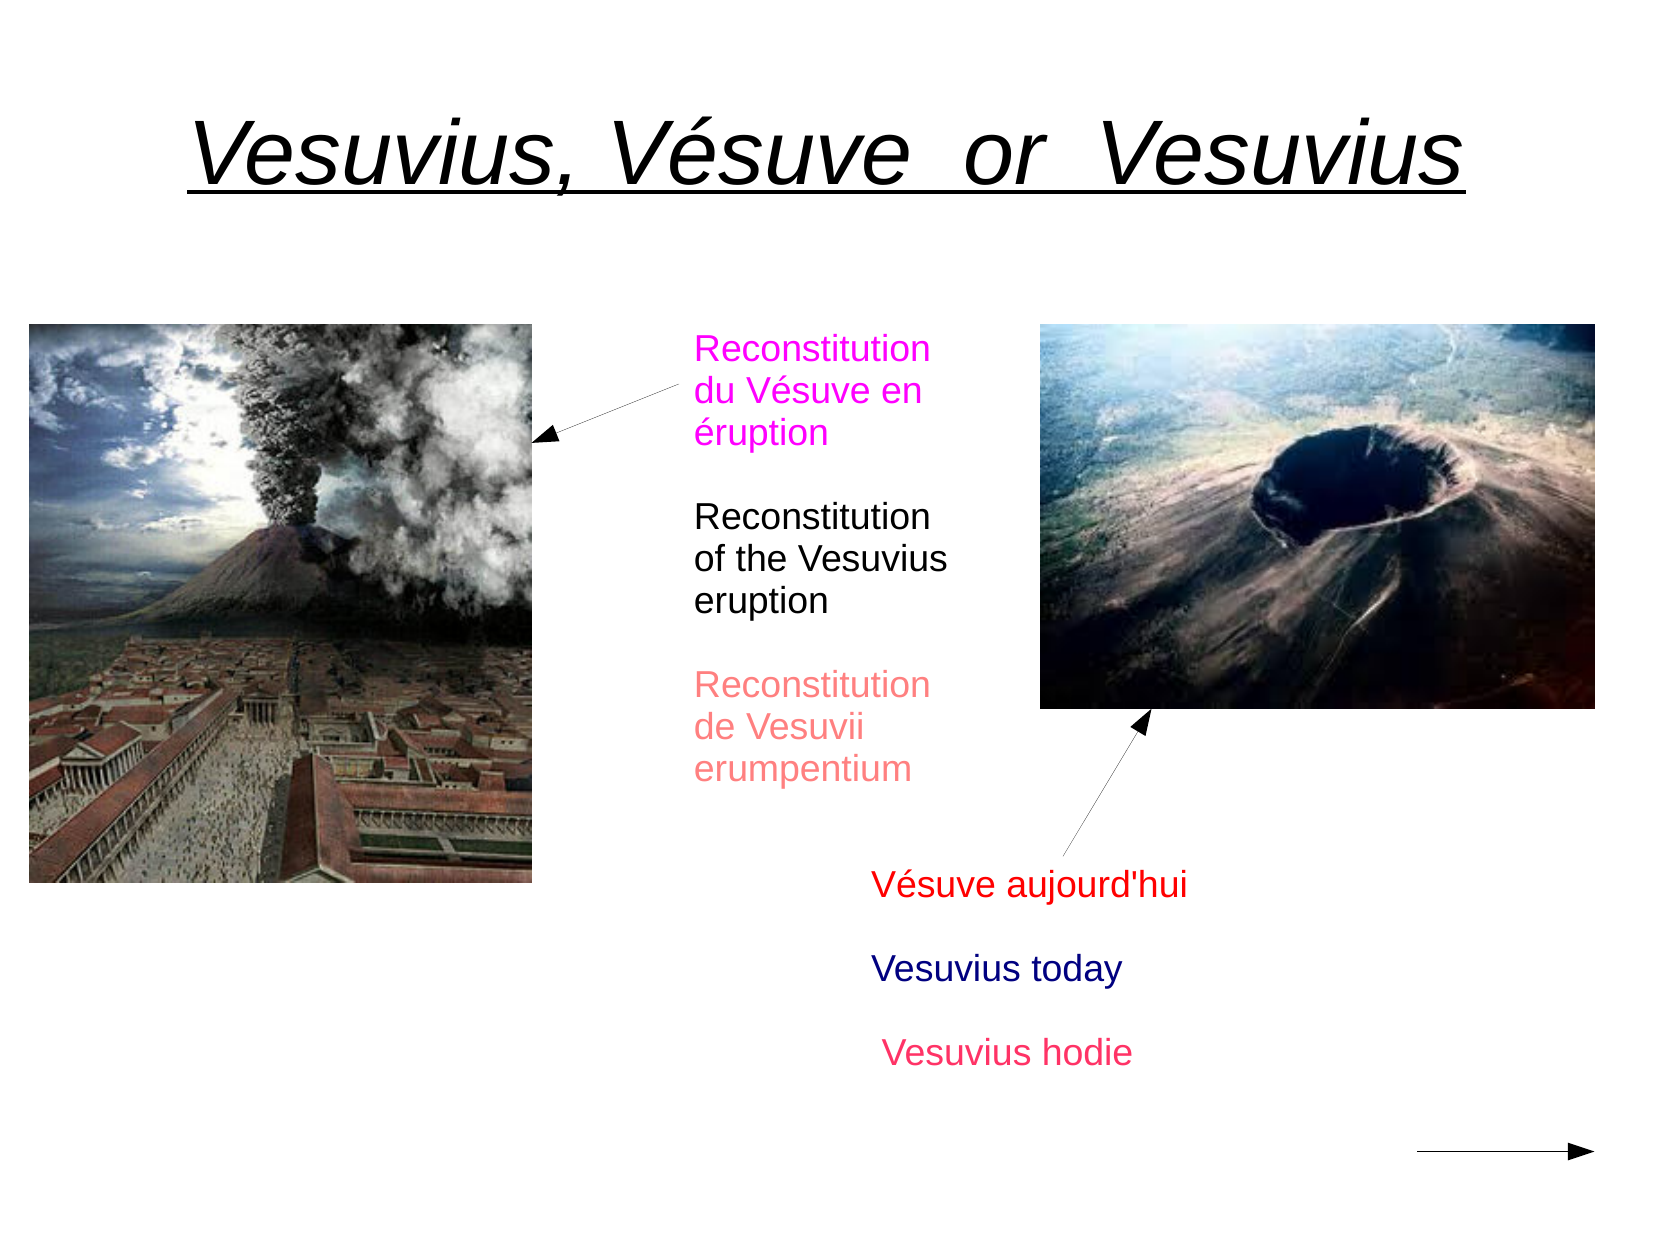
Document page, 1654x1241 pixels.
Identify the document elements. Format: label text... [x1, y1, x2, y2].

text_box Vésuve aujourd'hui Vesuvius today Vesuvius hodie [856, 856, 1329, 1166]
text_box Reconstitution du Vésuve en éruption Reconstitution of the Vesuvius eruption Reconstitution de Vesuvii erumpentium [679, 319, 975, 840]
picture [1040, 324, 1595, 709]
title Vesuvius, Vésuve or Vesuvius [82, 49, 1571, 257]
picture [29, 324, 532, 883]
